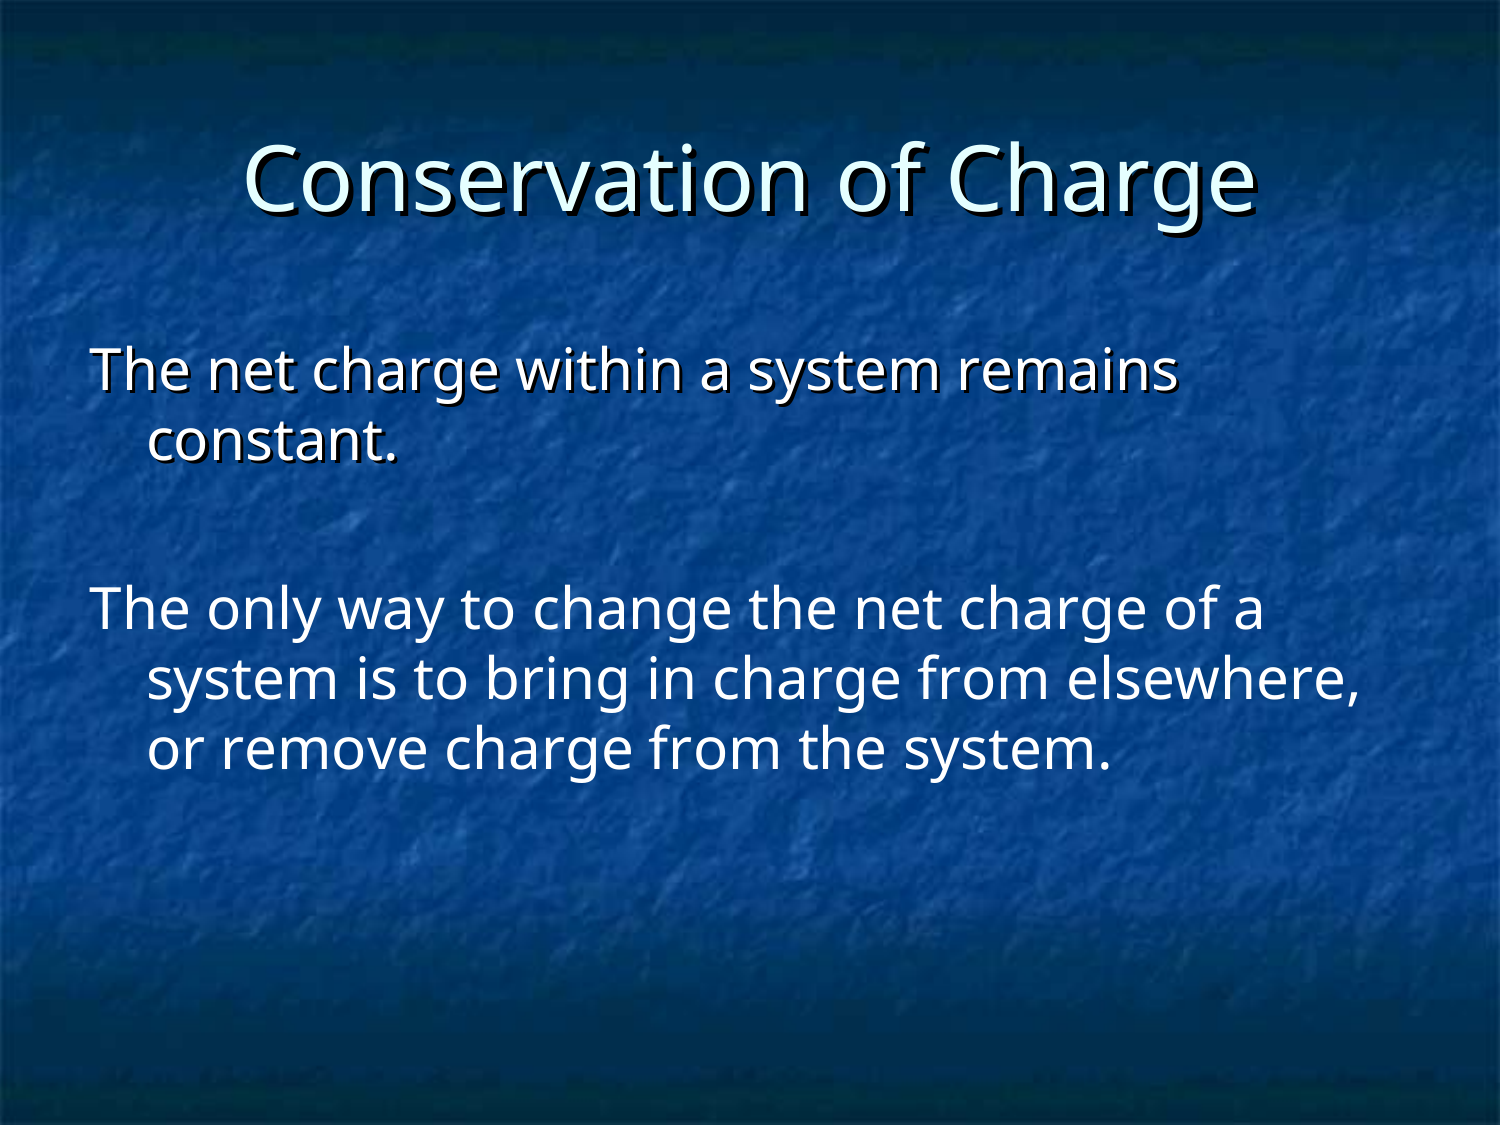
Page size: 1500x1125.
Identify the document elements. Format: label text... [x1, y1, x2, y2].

title Conservation of Charge [75, 62, 1426, 288]
picture [0, 0, 1500, 1125]
list The net charge within a system remains constant. The only way to change the net charge of a system is to bring in charge from elsewhere, or remove charge from the system. [75, 324, 1426, 1000]
